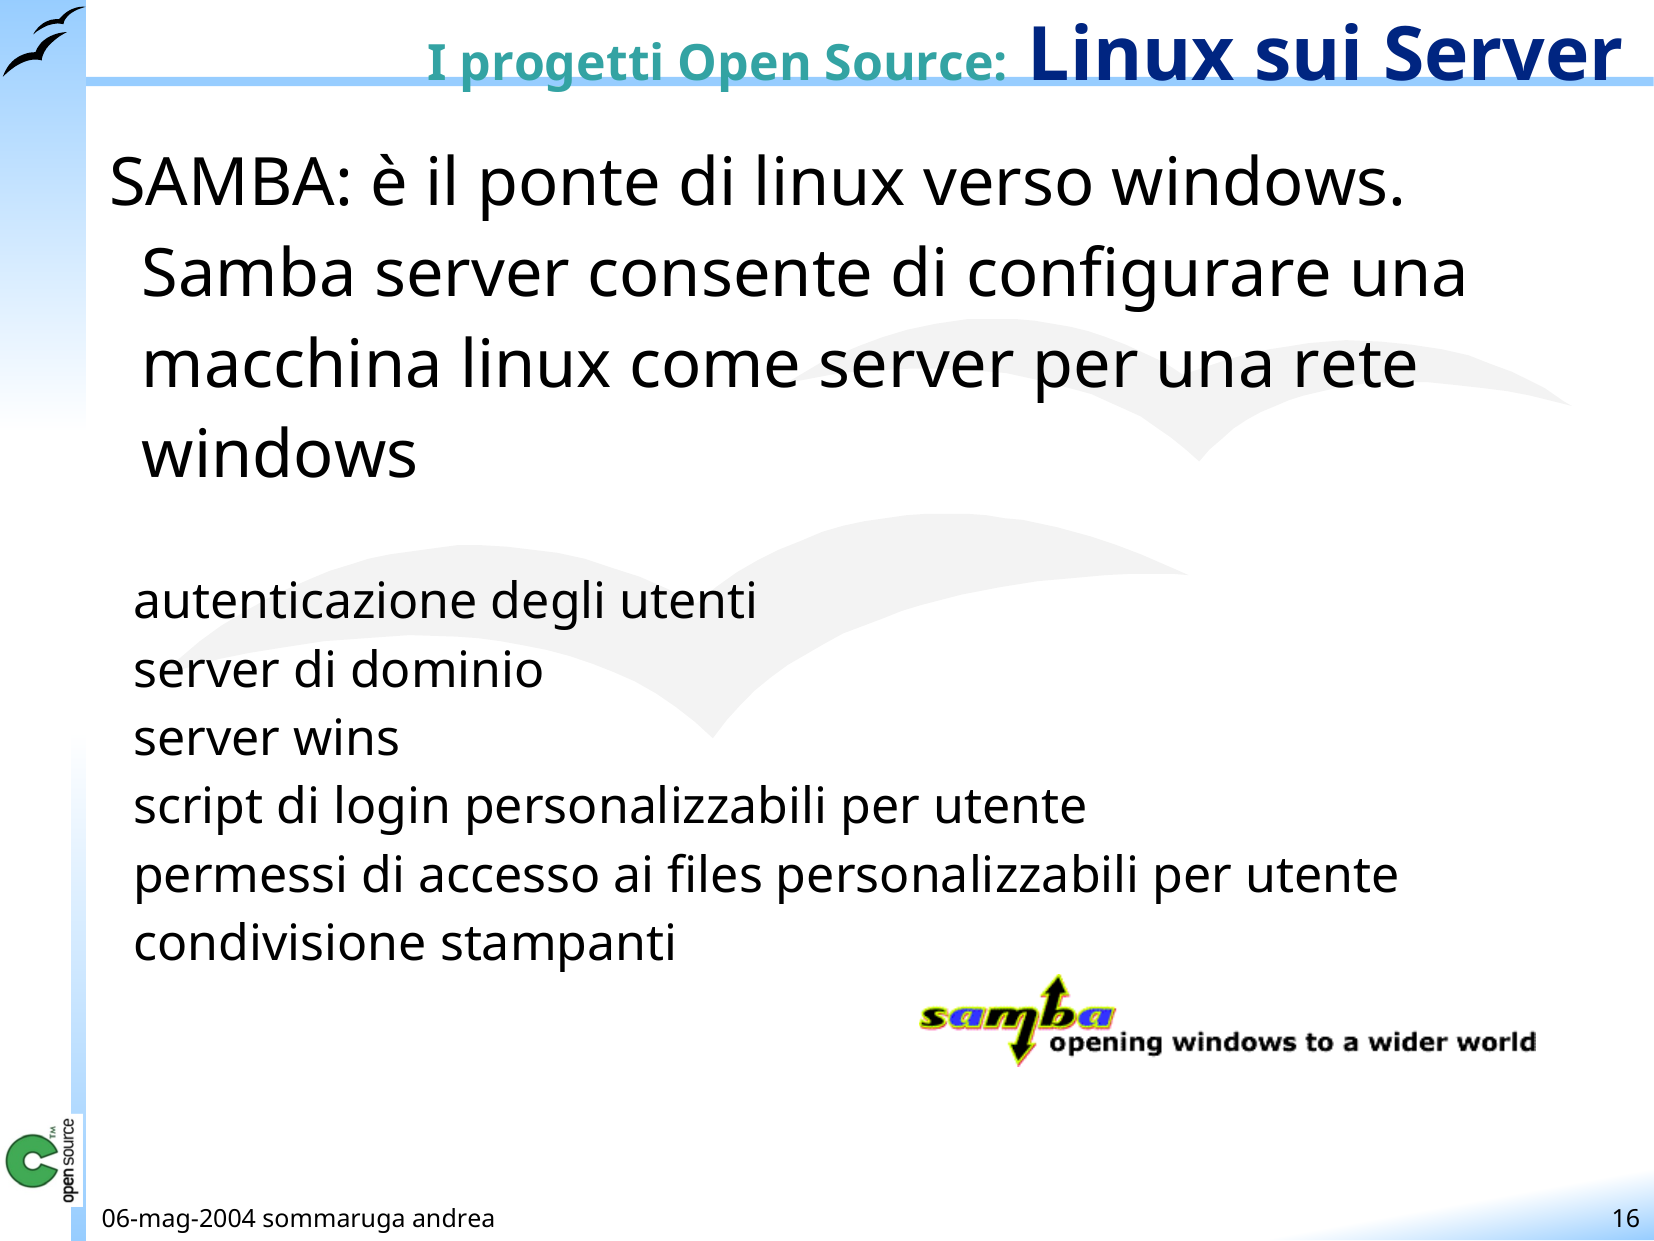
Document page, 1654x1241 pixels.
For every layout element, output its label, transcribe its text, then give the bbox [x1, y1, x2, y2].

picture [1, 1115, 83, 1207]
picture [919, 974, 1536, 1067]
title I progetti Open Source: Linux sui Server [85, 0, 1654, 104]
list SAMBA: è il ponte di linux verso windows. Samba server consente di configurare una macchina linux come server per una rete windows autenticazione degli utenti server di dominio server wins script di login personalizzabili per utente permessi di accesso ai files personalizzabili per utente condivisione stampanti [85, 134, 1628, 1163]
